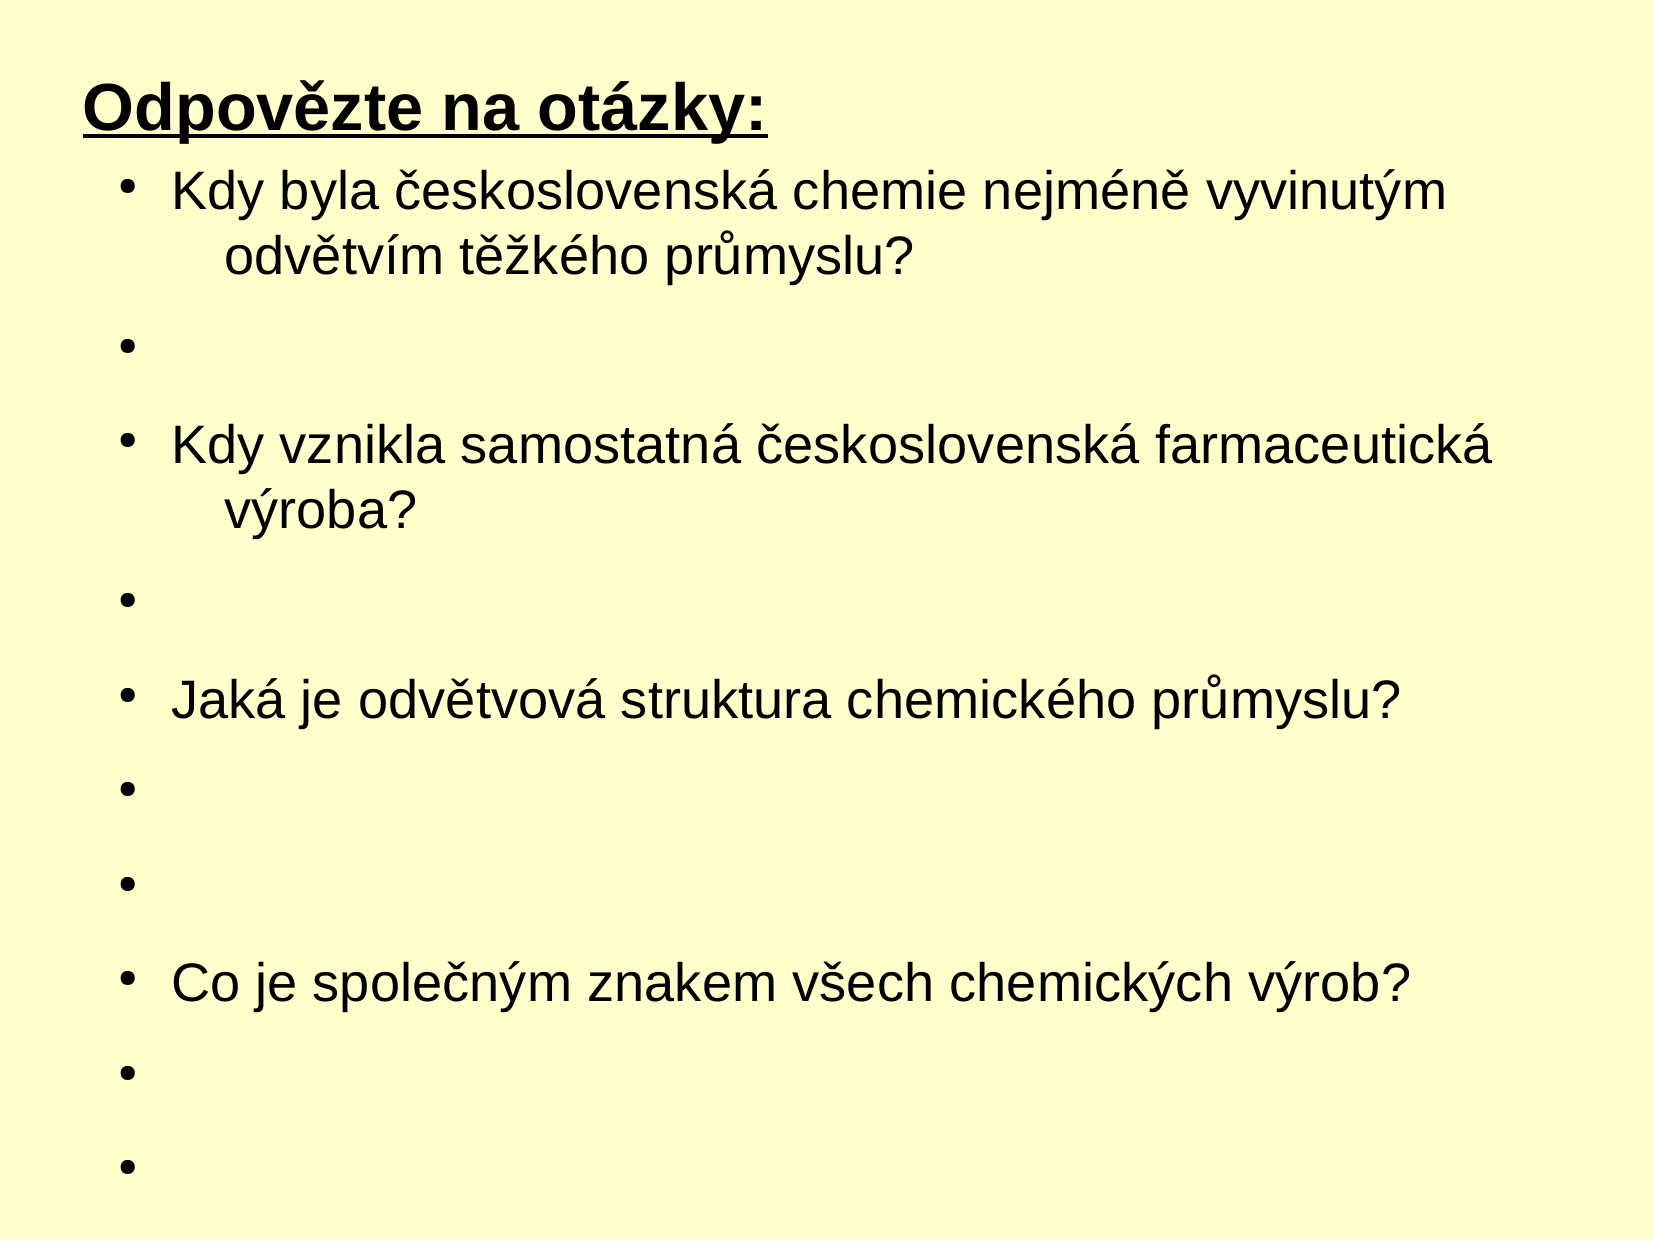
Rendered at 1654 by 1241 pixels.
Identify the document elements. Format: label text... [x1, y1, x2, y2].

list Kdy byla československá chemie nejméně vyvinutým odvětvím těžkého průmyslu? Kdy vznikla samostatná československá farmaceutická výroba? Jaká je odvětvová struktura chemického průmyslu? Co je společným znakem všech chemických výrob? [82, 155, 1571, 1148]
title Odpovězte na otázky: [82, 0, 1571, 155]
